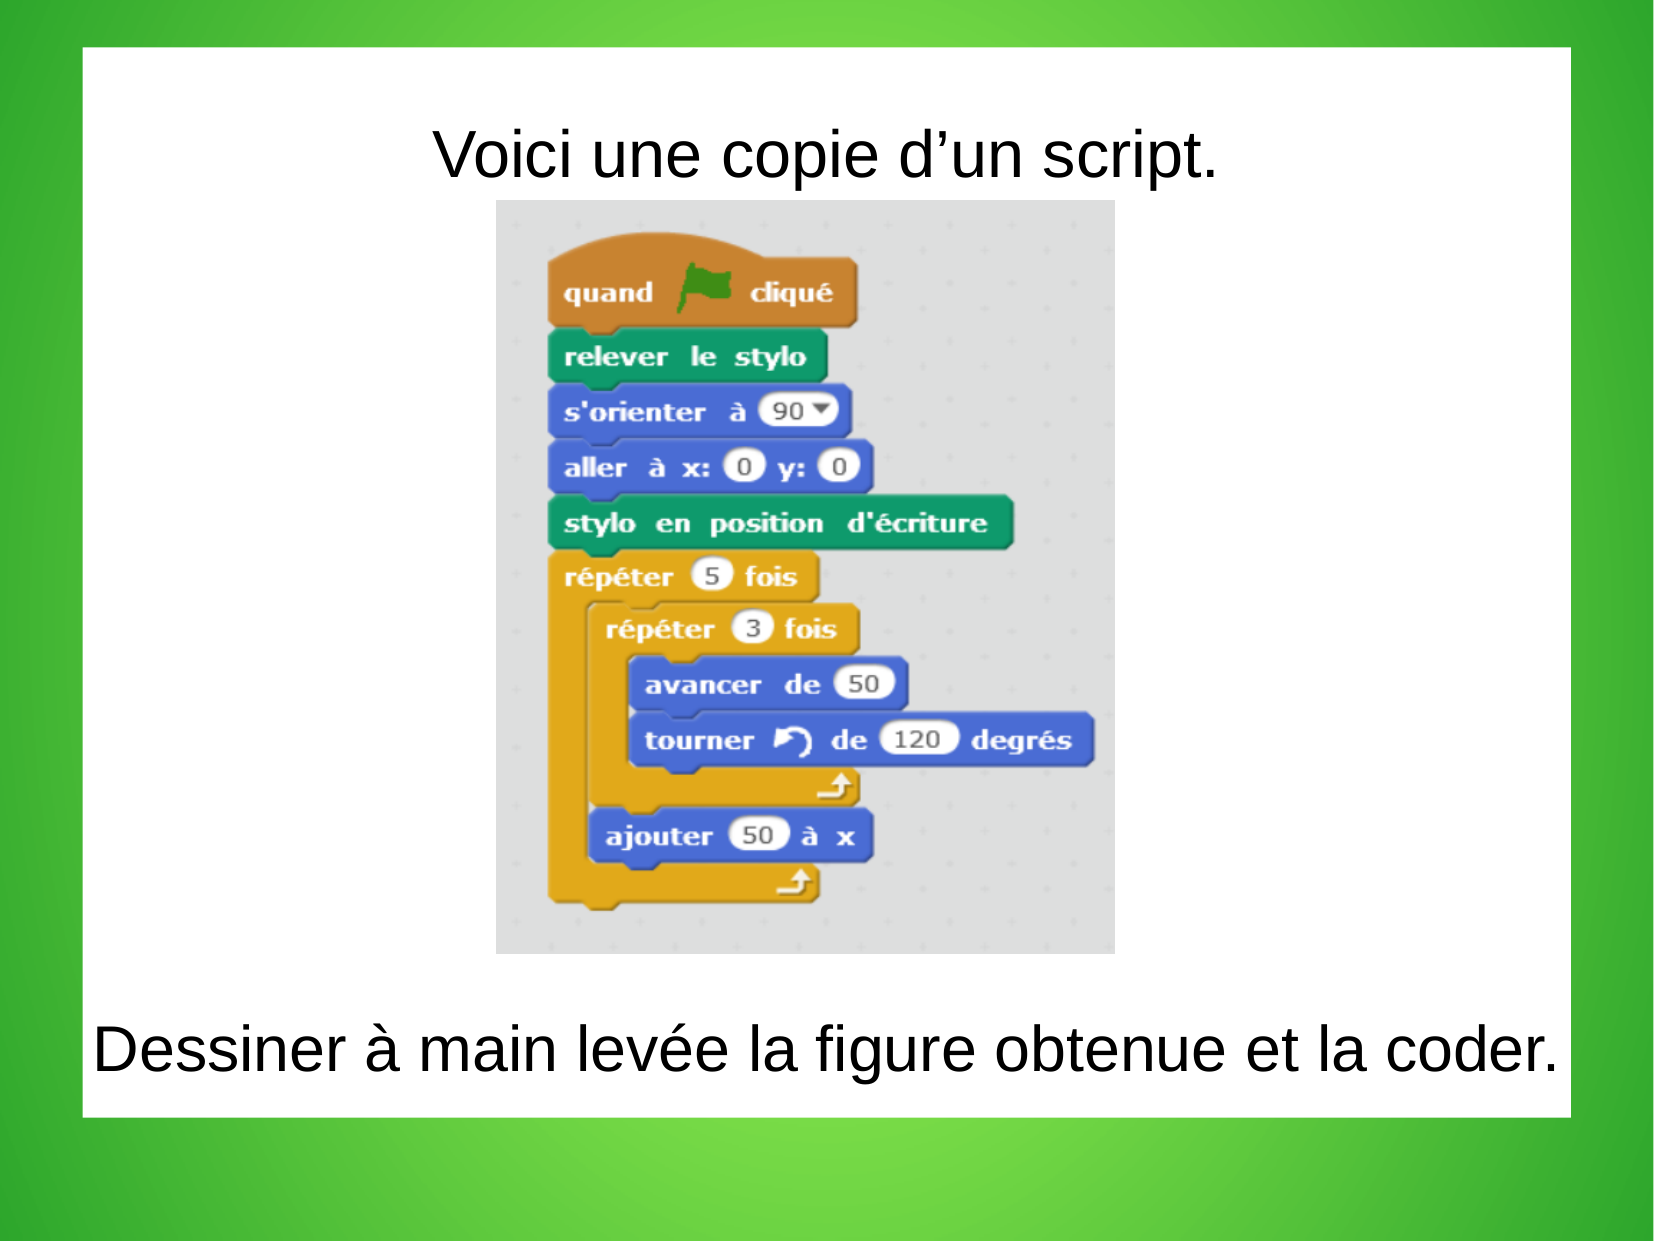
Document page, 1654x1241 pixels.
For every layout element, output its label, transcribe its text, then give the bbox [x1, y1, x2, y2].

picture [0, 0, 1654, 1241]
subtitle Voici une copie d’un script. Dessiner à main levée la figure obtenue et la coder. [82, 47, 1571, 1118]
